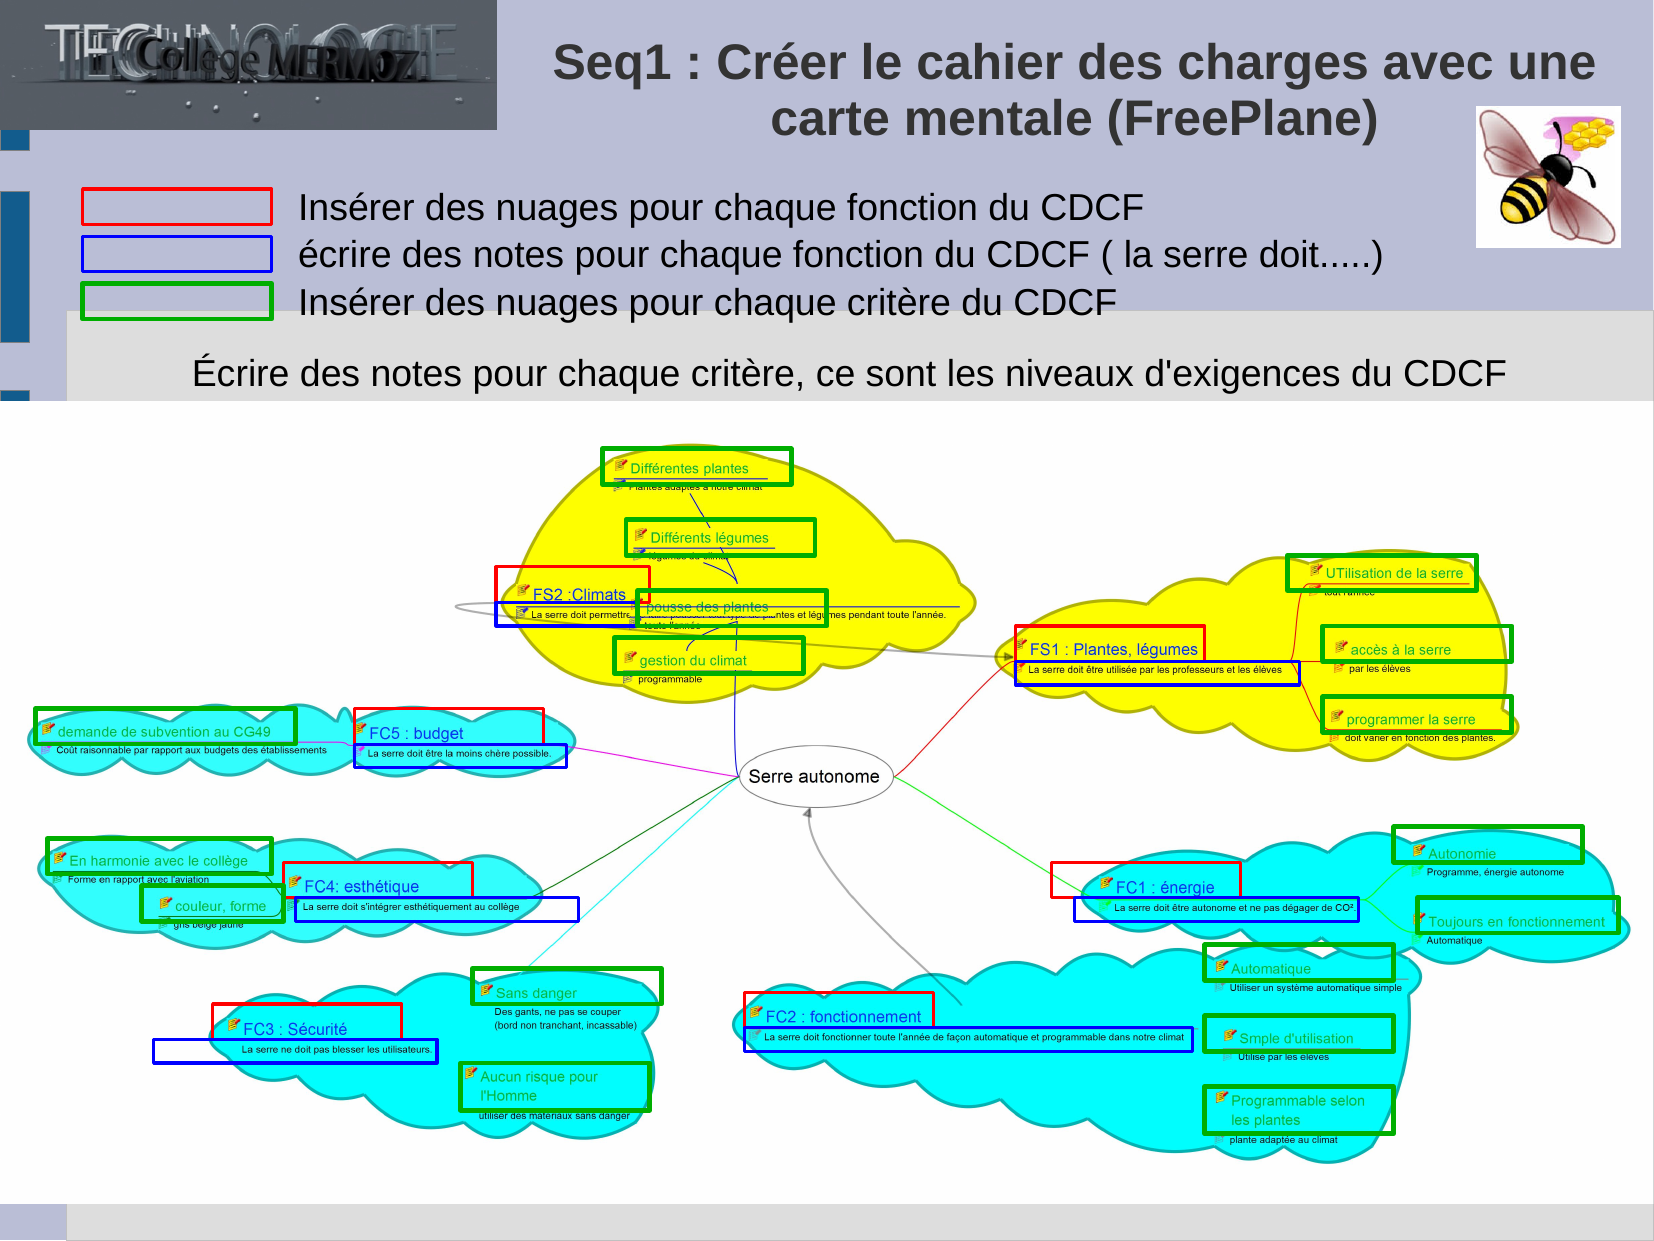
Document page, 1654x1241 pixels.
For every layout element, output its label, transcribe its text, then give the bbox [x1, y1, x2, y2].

text_box Insérer des nuages pour chaque fonction du CDCF [283, 179, 1264, 226]
text_box écrire des notes pour chaque fonction du CDCF ( la serre doit.....) [283, 226, 1418, 273]
text_box Écrire des notes pour chaque critère, ce sont les niveaux d'exigences du CDCF [177, 344, 1595, 402]
picture [1476, 106, 1621, 249]
title Seq1 : Créer le cahier des charges avec une carte mentale (FreePlane) [531, 11, 1619, 169]
text_box Insérer des nuages pour chaque critère du CDCF [283, 273, 1418, 331]
picture [0, 0, 497, 130]
picture [0, 401, 1654, 1204]
